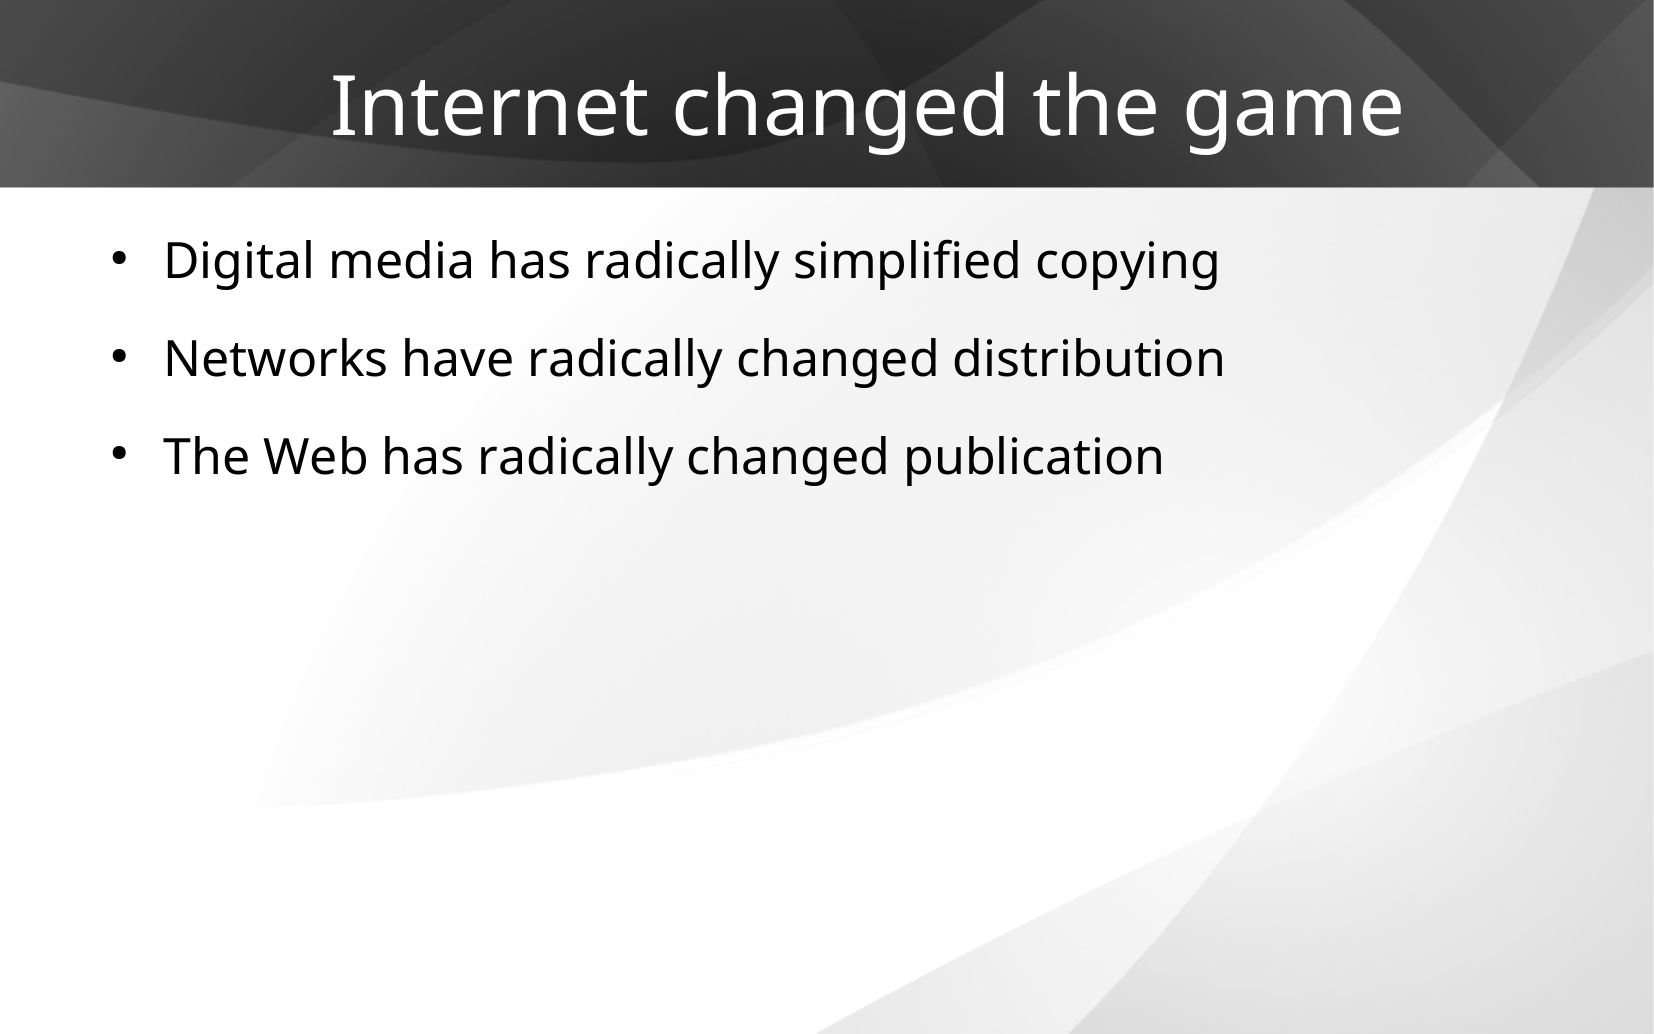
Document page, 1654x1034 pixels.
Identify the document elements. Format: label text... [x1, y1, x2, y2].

title Internet changed the game [124, 0, 1613, 208]
picture [0, 0, 1654, 1034]
list Digital media has radically simplified copying Networks have radically changed distribution The Web has radically changed publication [75, 225, 1613, 1013]
